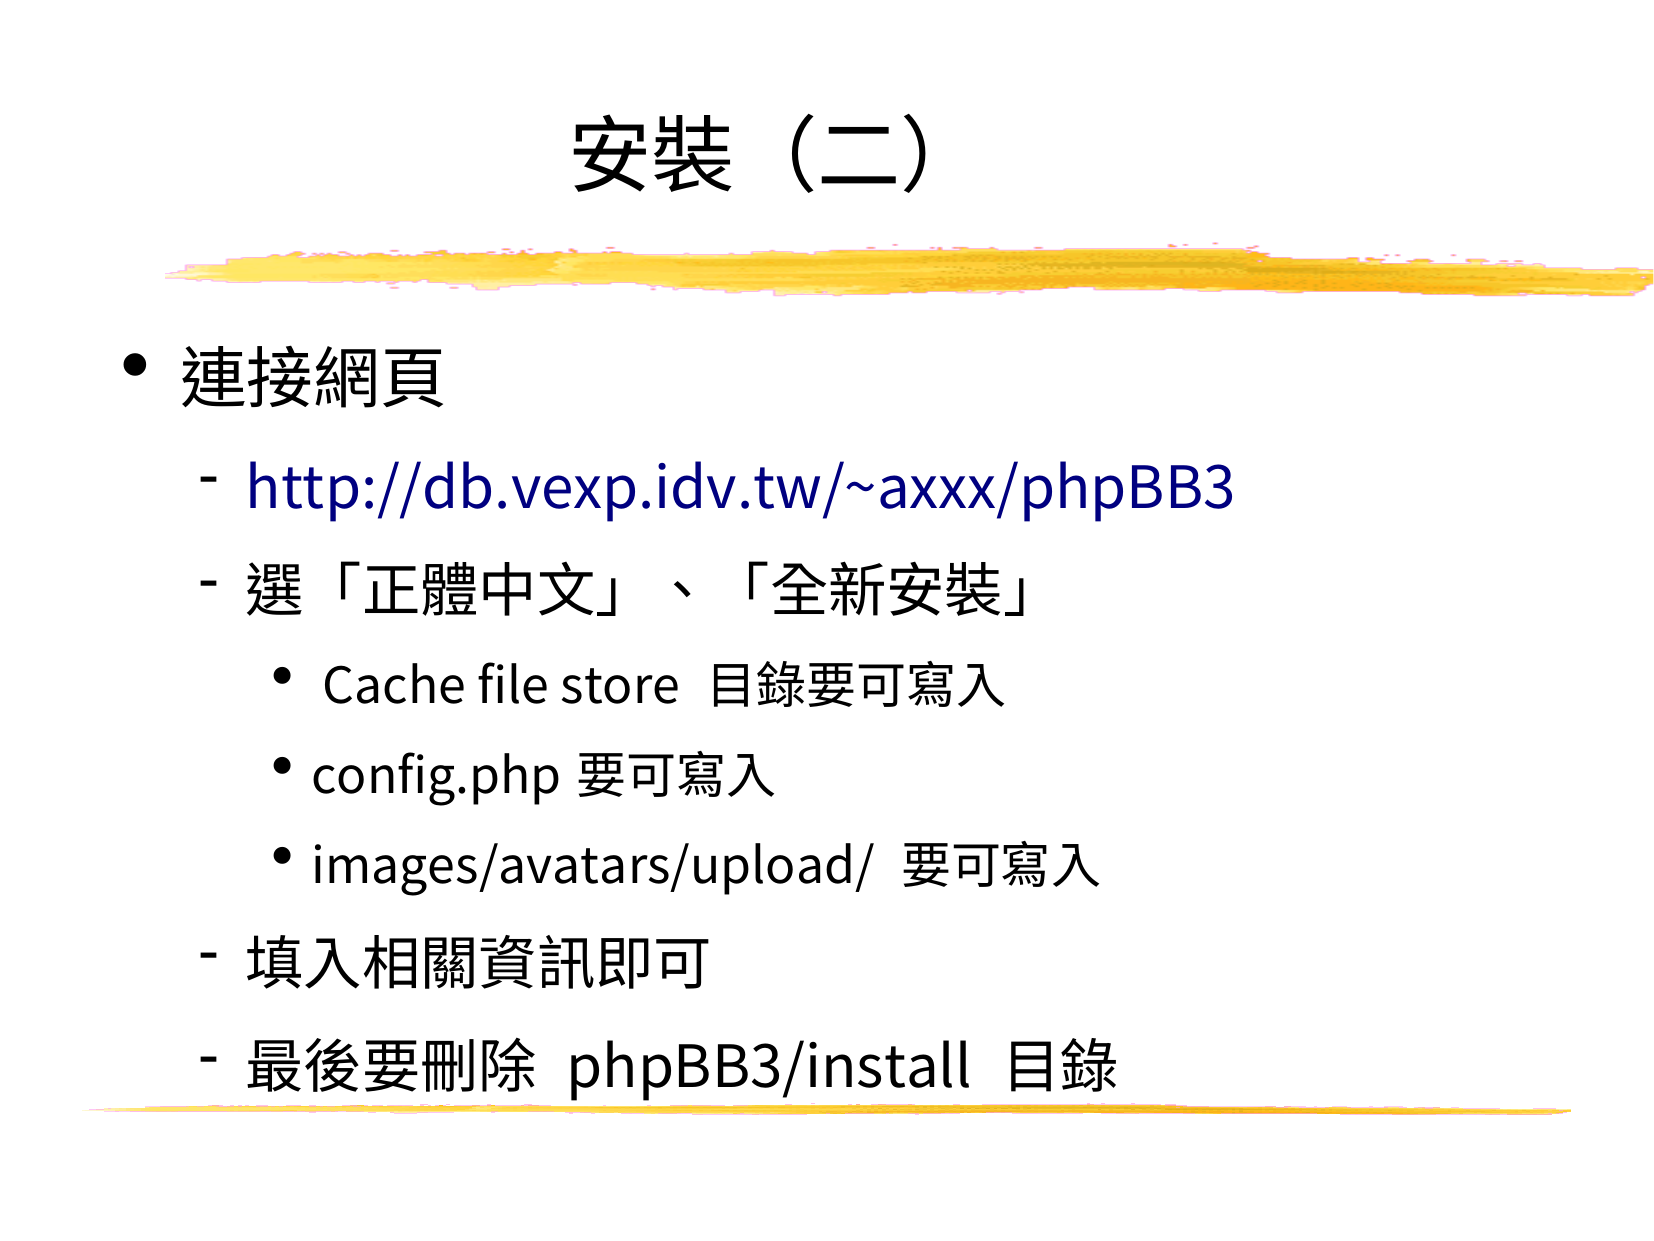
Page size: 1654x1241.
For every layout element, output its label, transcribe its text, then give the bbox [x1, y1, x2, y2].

list 連接網頁 http://db.vexp.idv.tw/~axxx/phpBB3 選「正體中文」、「全新安裝」 Cache file store 目錄要可寫入 config.php要可寫入 images/avatars/upload/ 要可寫入 填入相關資訊即可 最後要刪除 phpBB3/install 目錄 [124, 316, 1530, 1062]
title 安裝（二） [73, 39, 1479, 249]
picture [165, 237, 1654, 308]
picture [82, 1102, 1571, 1117]
